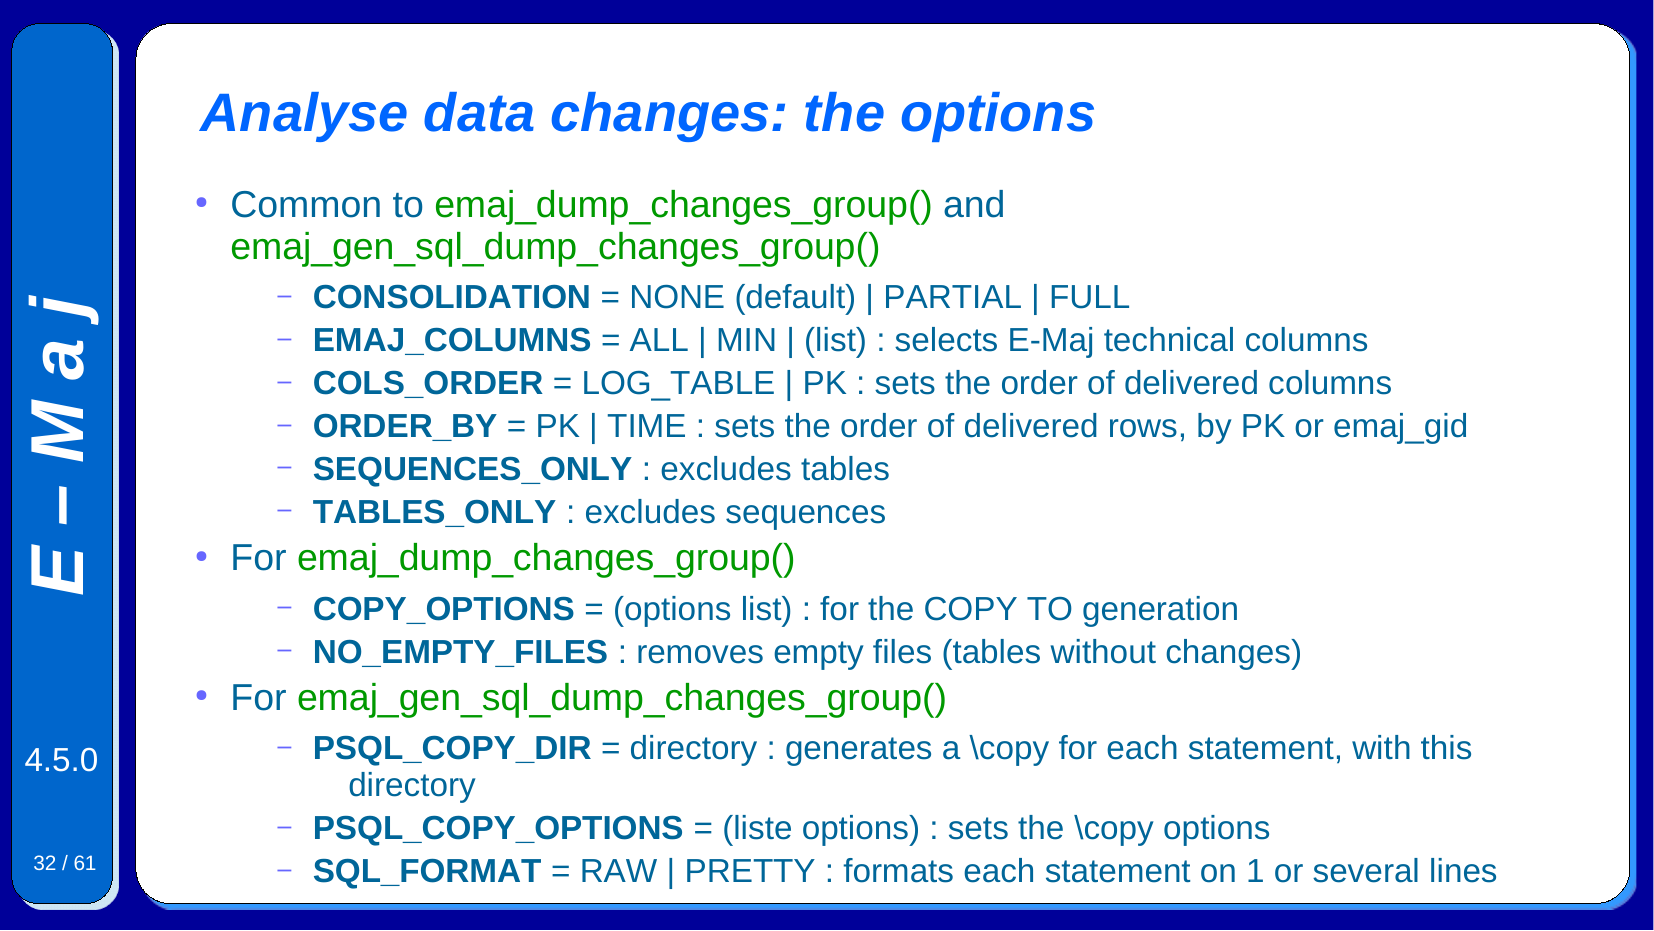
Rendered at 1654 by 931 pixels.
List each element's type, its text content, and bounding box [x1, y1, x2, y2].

title Analyse data changes: the options [200, 34, 1575, 183]
list Common to emaj_dump_changes_group() and emaj_gen_sql_dump_changes_group() CONSOLIDATION = NONE (default) | PARTIAL | FULL EMAJ_COLUMNS = ALL | MIN | (list) : selects E-Maj technical columns COLS_ORDER = LOG_TABLE | PK : sets the order of delivered columns ORDER_BY = PK | TIME : sets the order of delivered rows, by PK or emaj_gid SEQUENCES_ONLY : excludes tables TABLES_ONLY : excludes sequences For emaj_dump_changes_group() COPY_OPTIONS = (options list) : for the COPY TO generation NO_EMPTY_FILES : removes empty files (tables without changes) For emaj_gen_sql_dump_changes_group() PSQL_COPY_DIR = directory : generates a \copy for each statement, with this directory PSQL_COPY_OPTIONS = (liste options) : sets the \copy options SQL_FORMAT = RAW | PRETTY : formats each statement on 1 or several lines [177, 183, 1587, 890]
